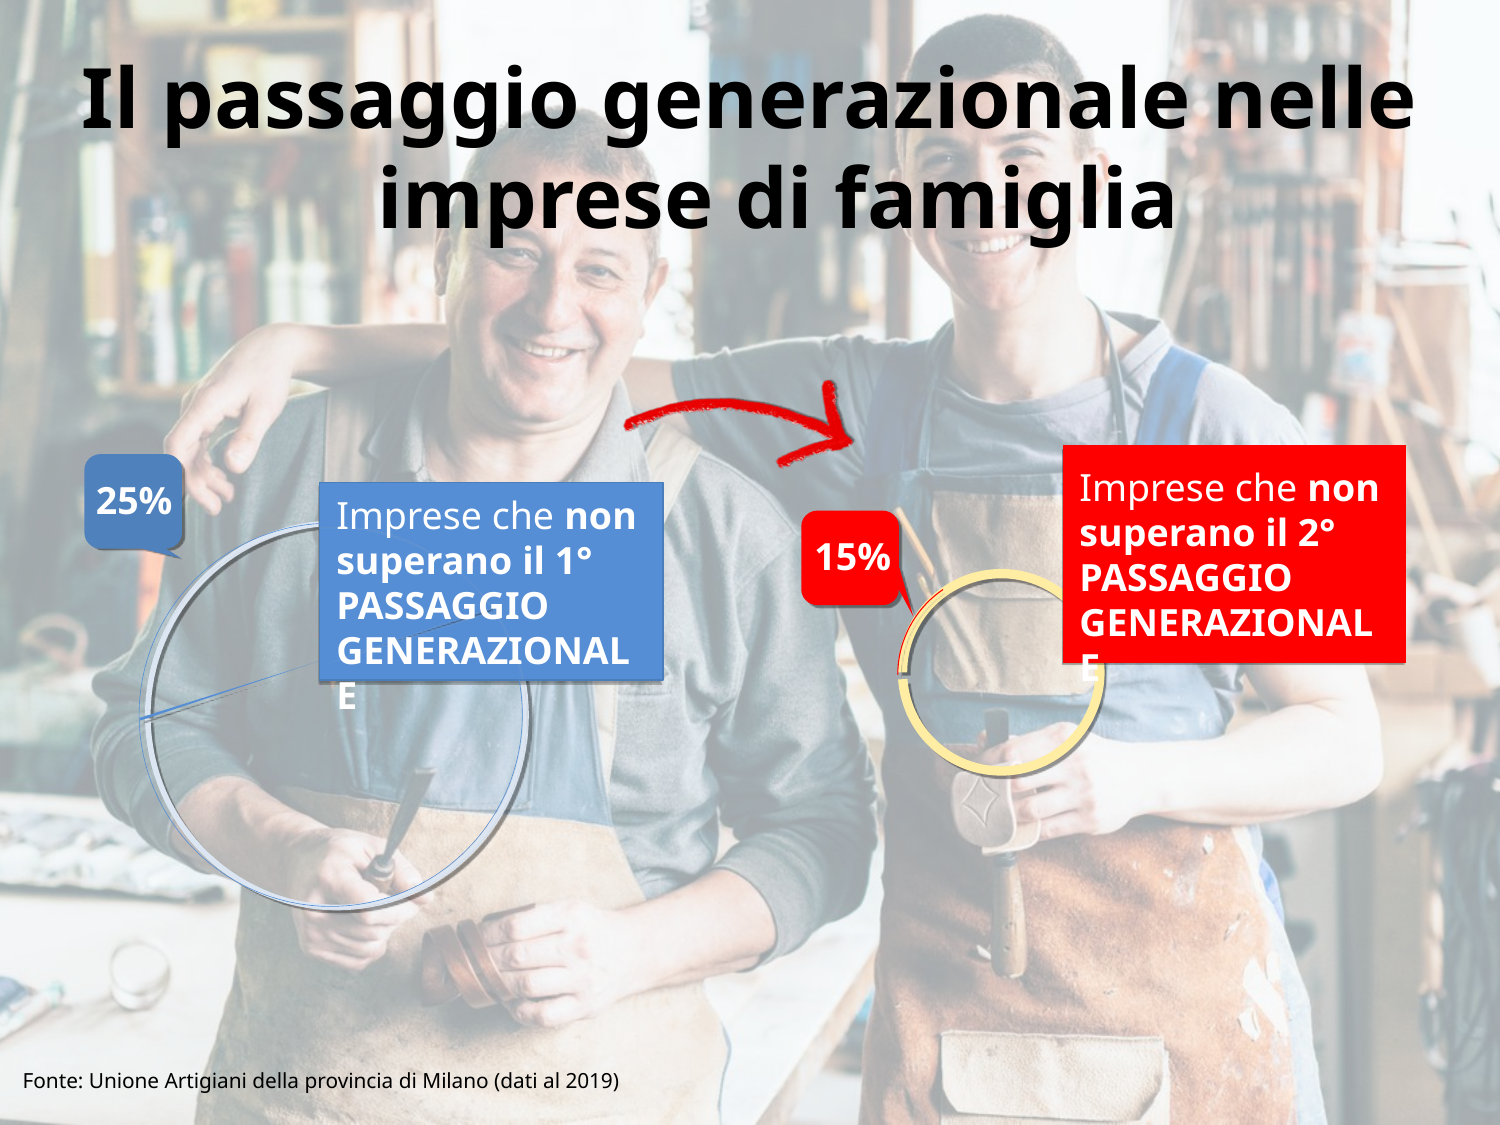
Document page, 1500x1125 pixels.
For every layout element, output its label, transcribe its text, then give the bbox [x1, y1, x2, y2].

text_box Imprese che non superano il 2° PASSAGGIO GENERAZIONALE [1064, 456, 1408, 654]
text_box Fonte: Unione Artigiani della provincia di Milano (dati al 2019) [7, 1060, 821, 1101]
text_box 25% [80, 469, 191, 531]
text_box Imprese che non superano il 1° PASSAGGIO GENERAZIONALE [321, 484, 665, 682]
text_box Il passaggio generazionale nelle imprese di famiglia [25, 38, 1475, 255]
picture [594, 309, 875, 523]
text_box [0, 0, 1500, 1125]
text_box 15% [799, 525, 915, 586]
